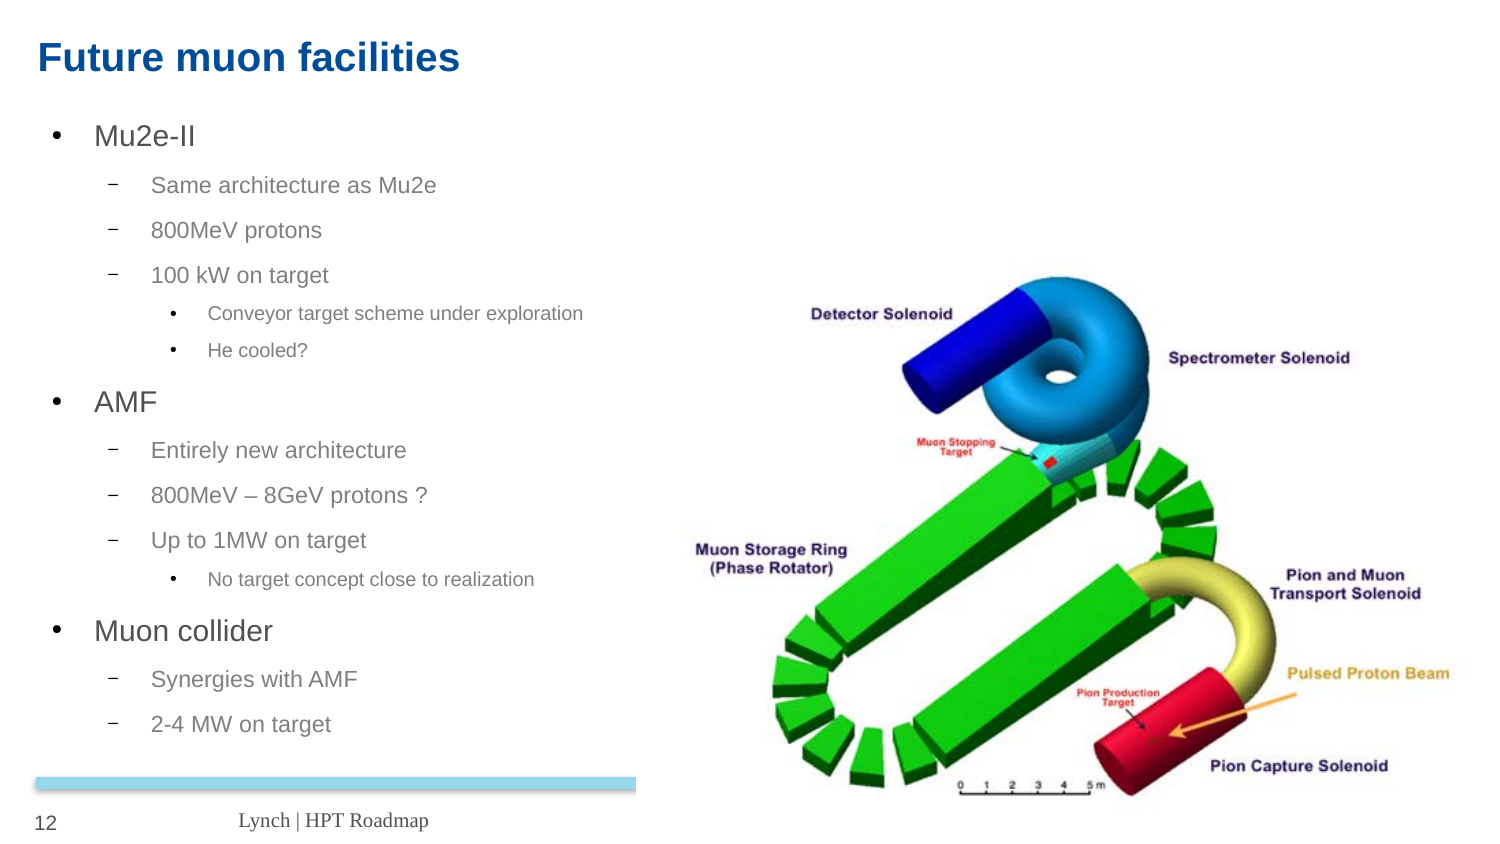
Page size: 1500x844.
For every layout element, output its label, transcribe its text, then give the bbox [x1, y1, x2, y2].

list Mu2e-II Same architecture as Mu2e 800MeV protons 100 kW on target Conveyor target scheme under exploration He cooled? AMF Entirely new architecture 800MeV – 8GeV protons ? Up to 1MW on target No target concept close to realization Muon collider Synergies with AMF 2-4 MW on target [37, 119, 1461, 742]
picture [636, 262, 1493, 811]
title Future muon facilities [37, 30, 1463, 84]
